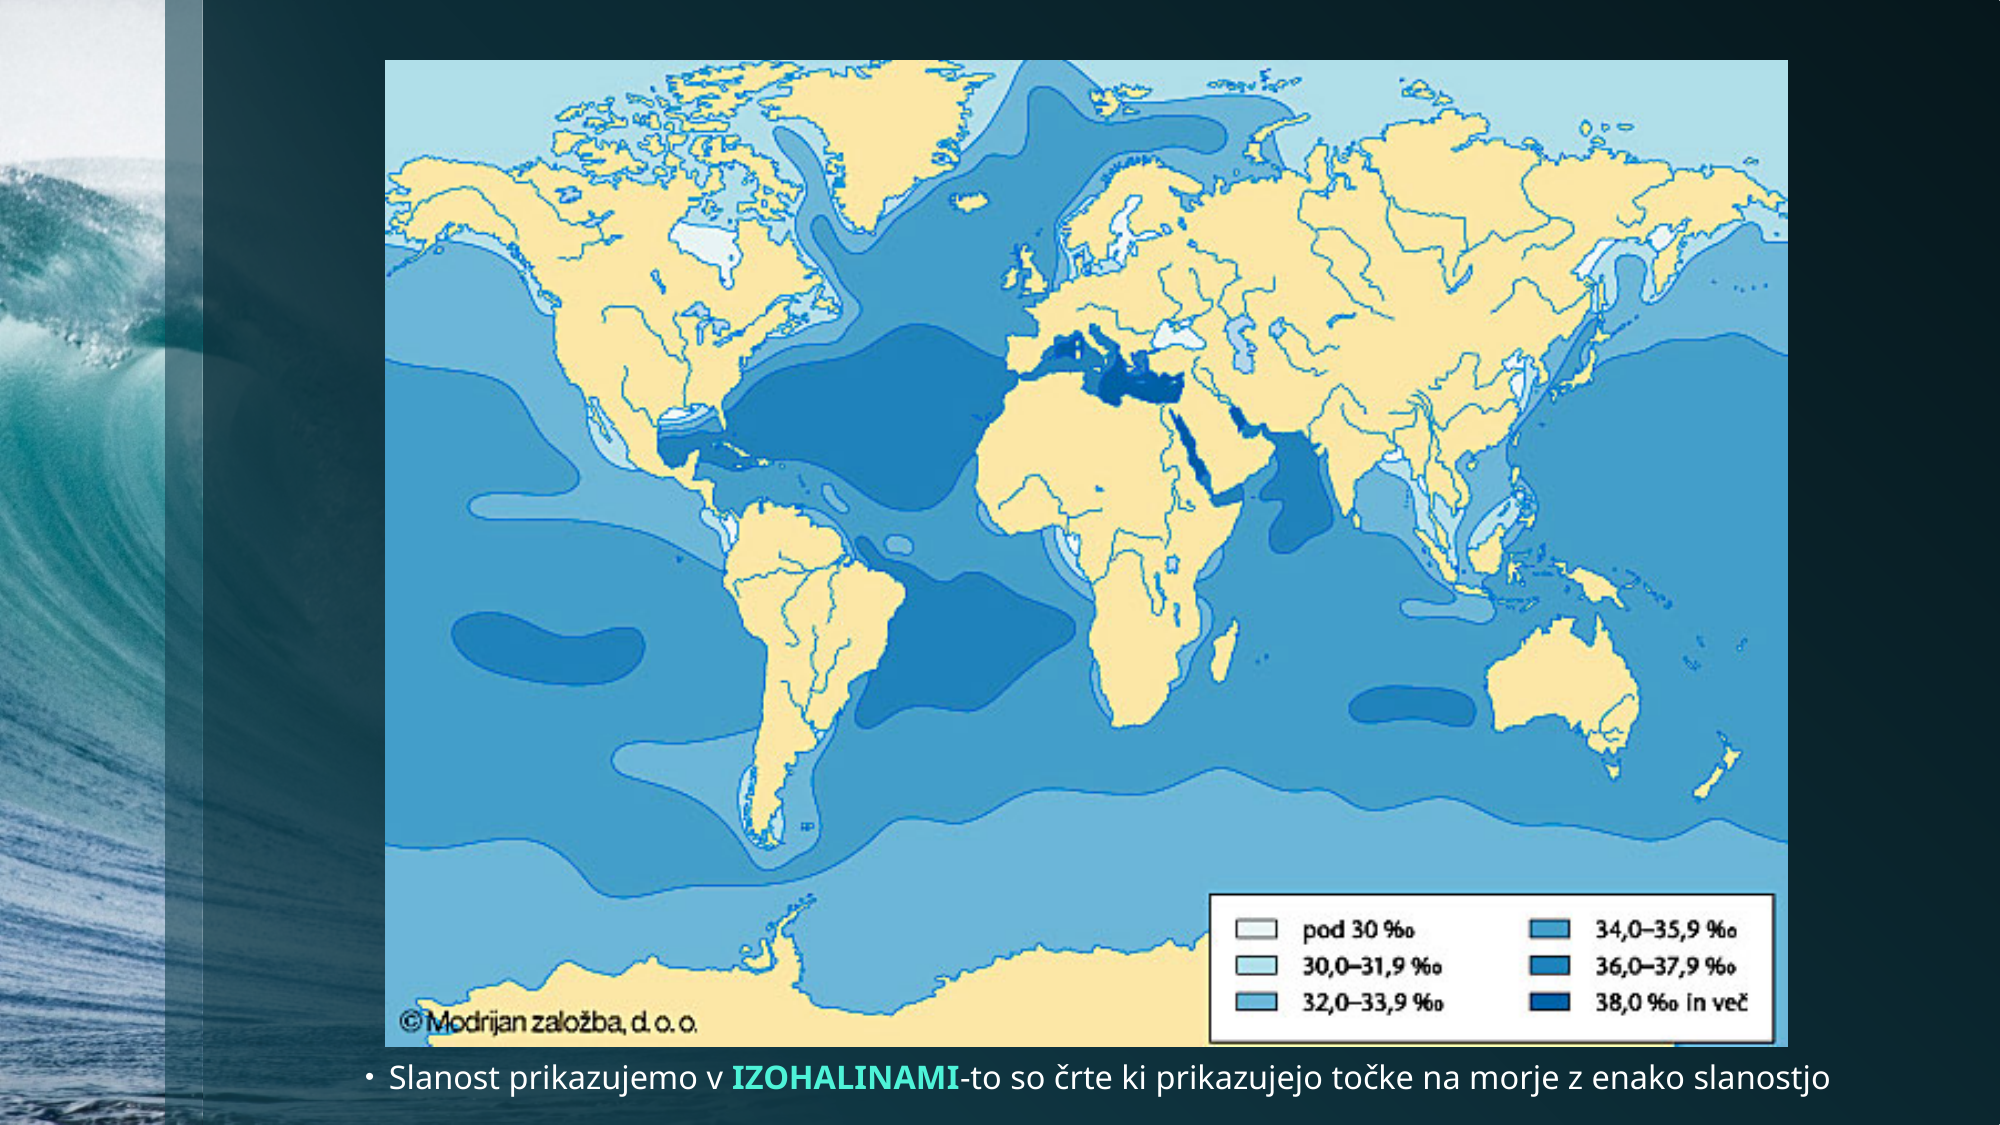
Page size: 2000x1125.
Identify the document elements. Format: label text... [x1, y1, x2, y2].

picture [0, 0, 2000, 1125]
list Slanost prikazujemo v IZOHALINAMI-to so črte ki prikazujejo točke na morje z enako slanostjo [350, 1053, 1851, 1125]
